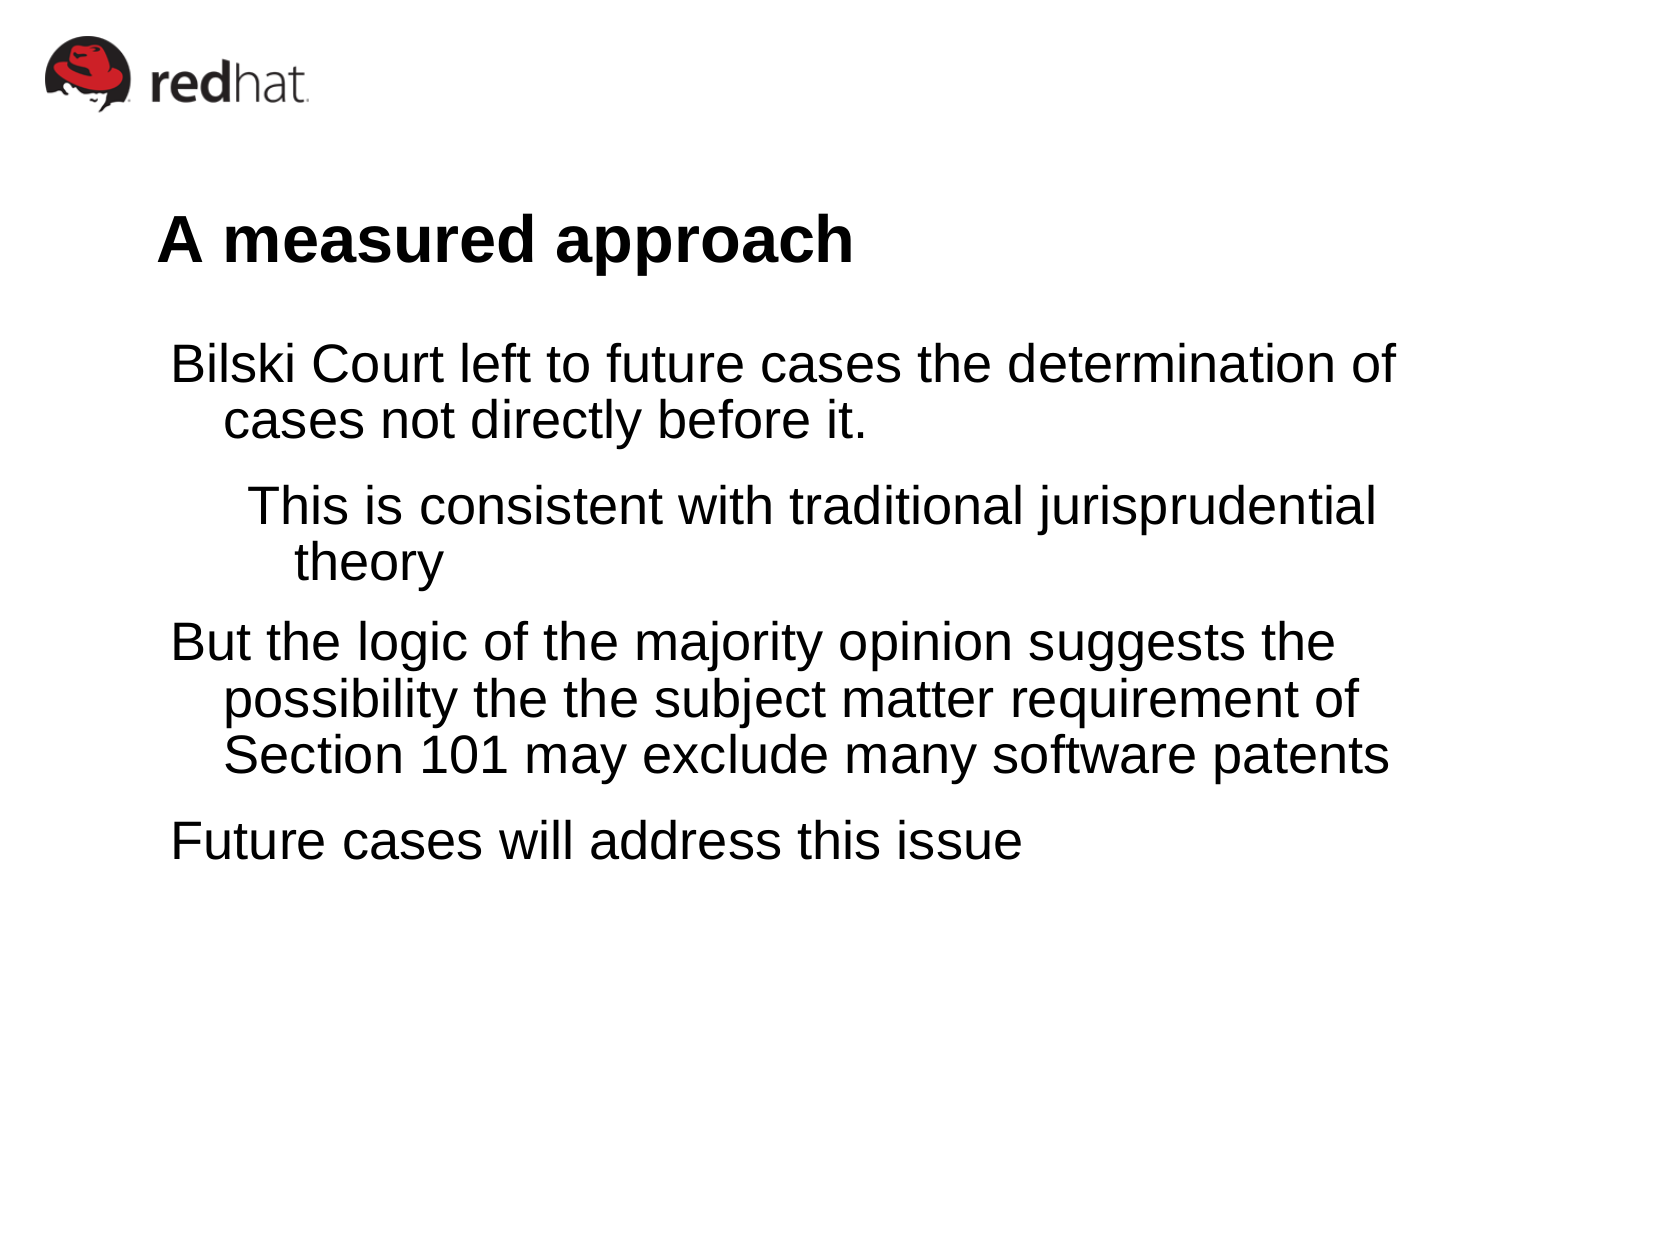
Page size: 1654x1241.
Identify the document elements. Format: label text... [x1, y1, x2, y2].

title A measured approach [156, 204, 1502, 280]
list Bilski Court left to future cases the determination of cases not directly before it. This is consistent with traditional jurisprudential theory But the logic of the majority opinion suggests the possibility the the subject matter requirement of Section 101 may exclude many software patents Future cases will address this issue [152, 337, 1498, 1116]
picture [45, 36, 309, 122]
